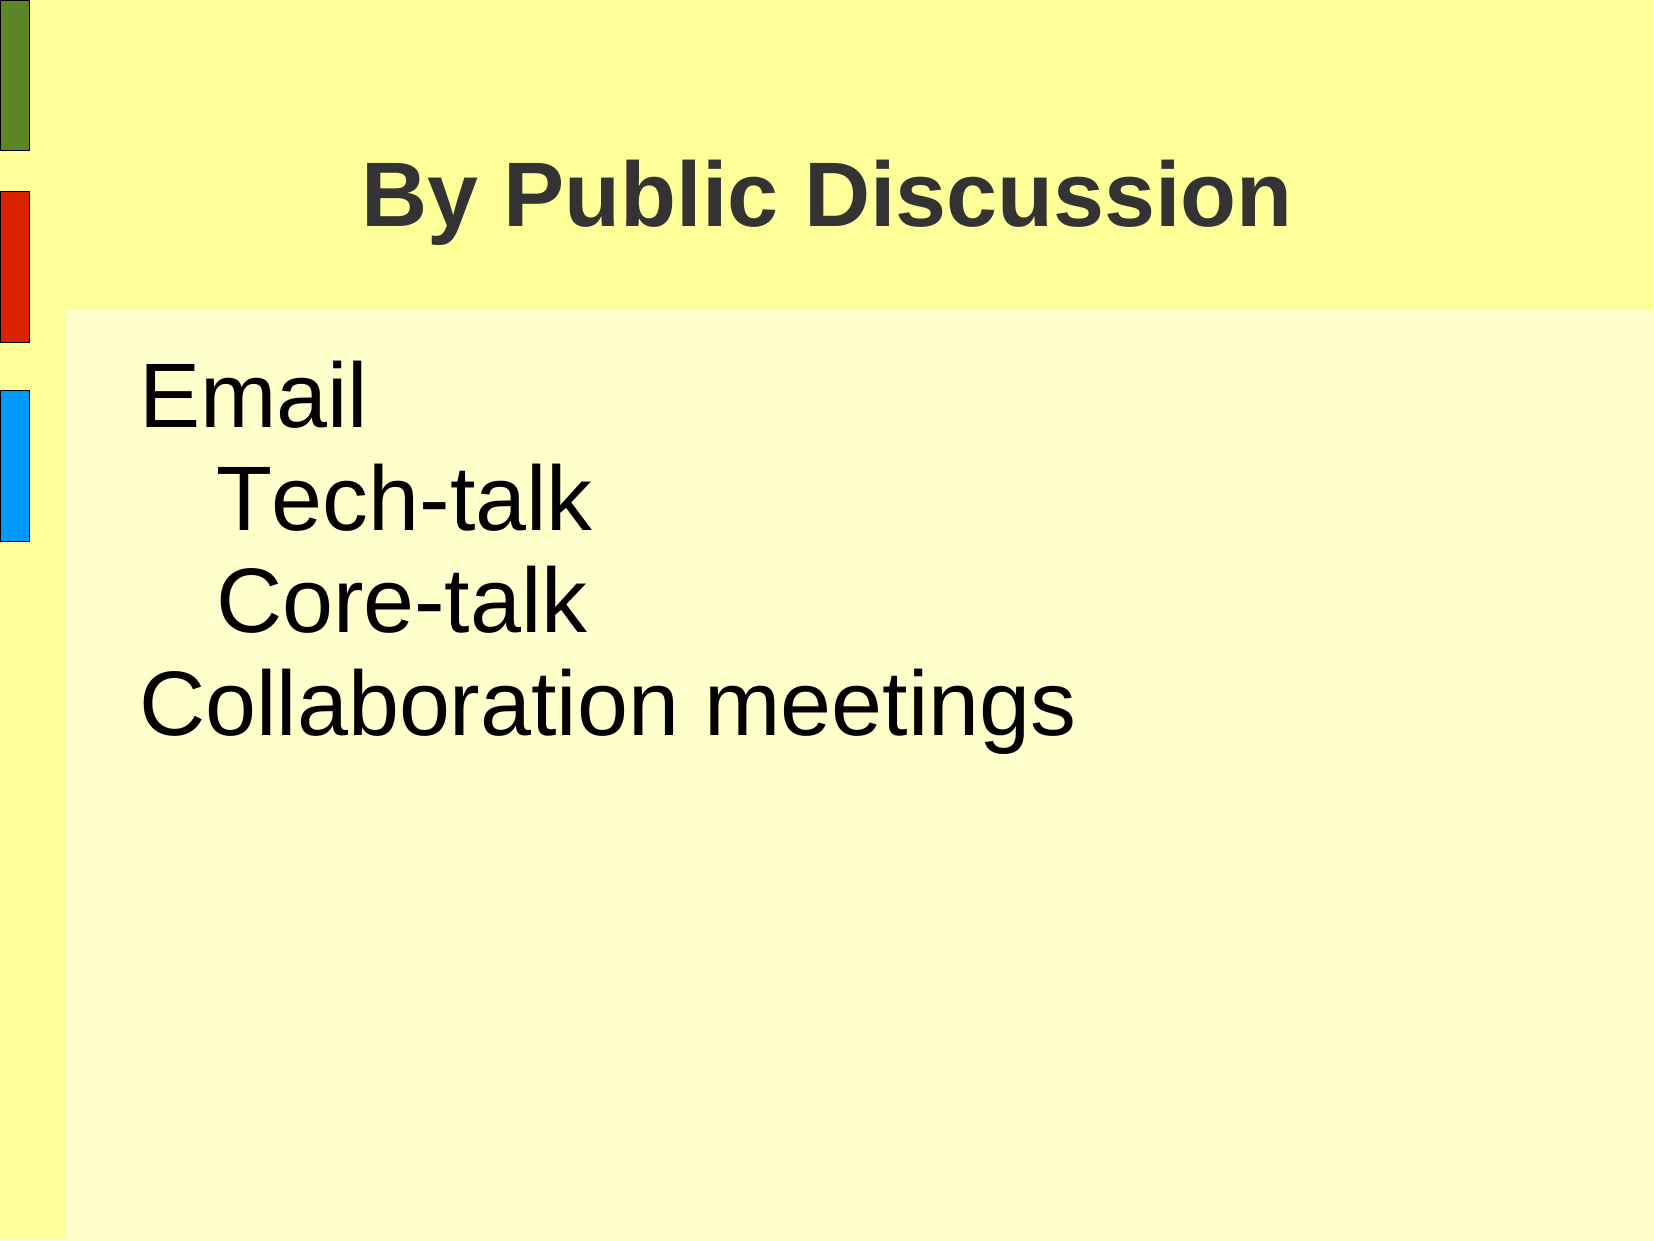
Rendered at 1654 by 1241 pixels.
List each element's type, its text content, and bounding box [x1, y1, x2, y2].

title By Public Discussion [121, 91, 1534, 299]
list Email Tech-talk Core-talk Collaboration meetings [121, 344, 1534, 1127]
